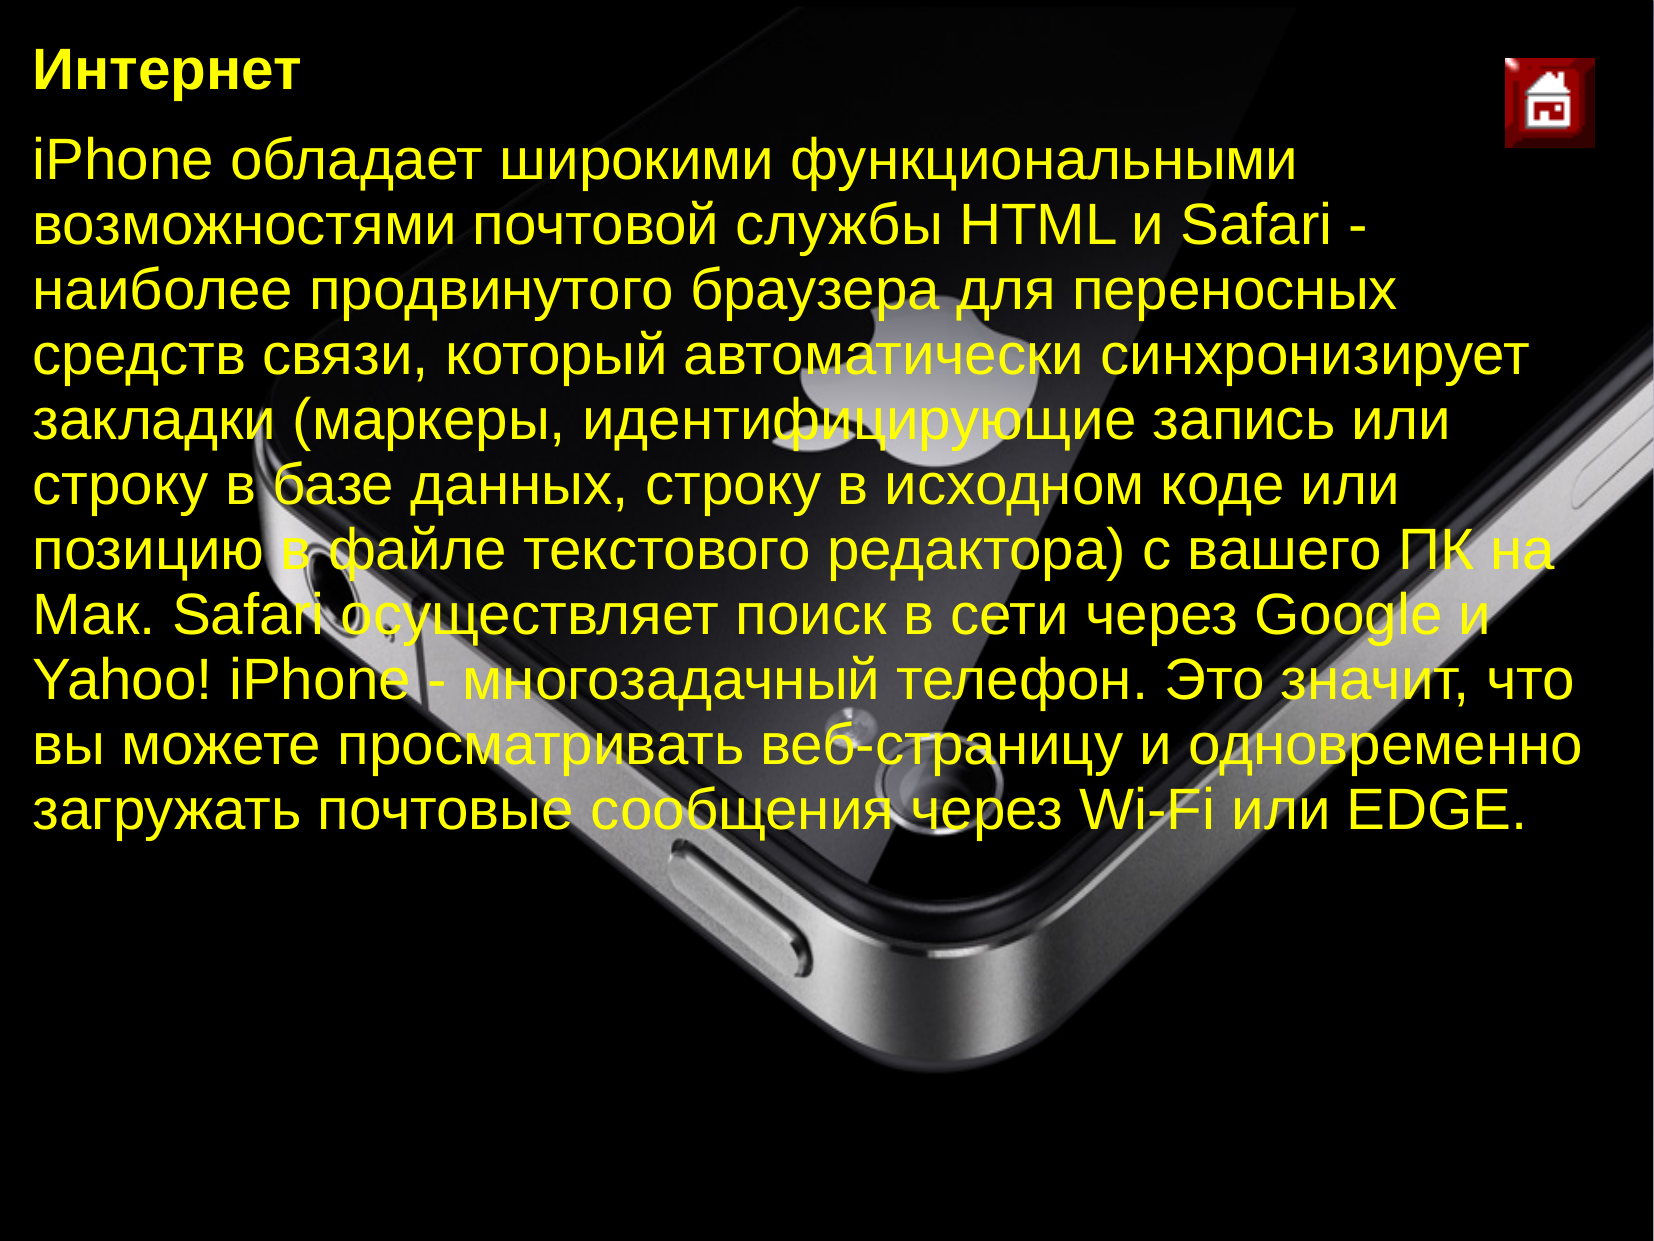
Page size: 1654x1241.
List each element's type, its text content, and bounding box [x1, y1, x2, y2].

text_box Интернет iPhone обладает широкими функциональными возможностями почтовой службы HTML и Safari - наиболее продвинутого браузера для переносных средств связи, который автоматически синхронизирует закладки (маркеры, идентифицирующие запись или строку в базе данных, строку в исходном коде или позицию в файле текстового редактора) с вашего ПК на Мак. Safari осуществляет поиск в сети через Google и Yahoo! iPhone - многозадачный телефон. Это значит, что вы можете просматривать веб-страницу и одновременно загружать почтовые сообщения через Wi-Fi или EDGE. [17, 29, 1625, 898]
picture [0, 0, 1654, 1241]
